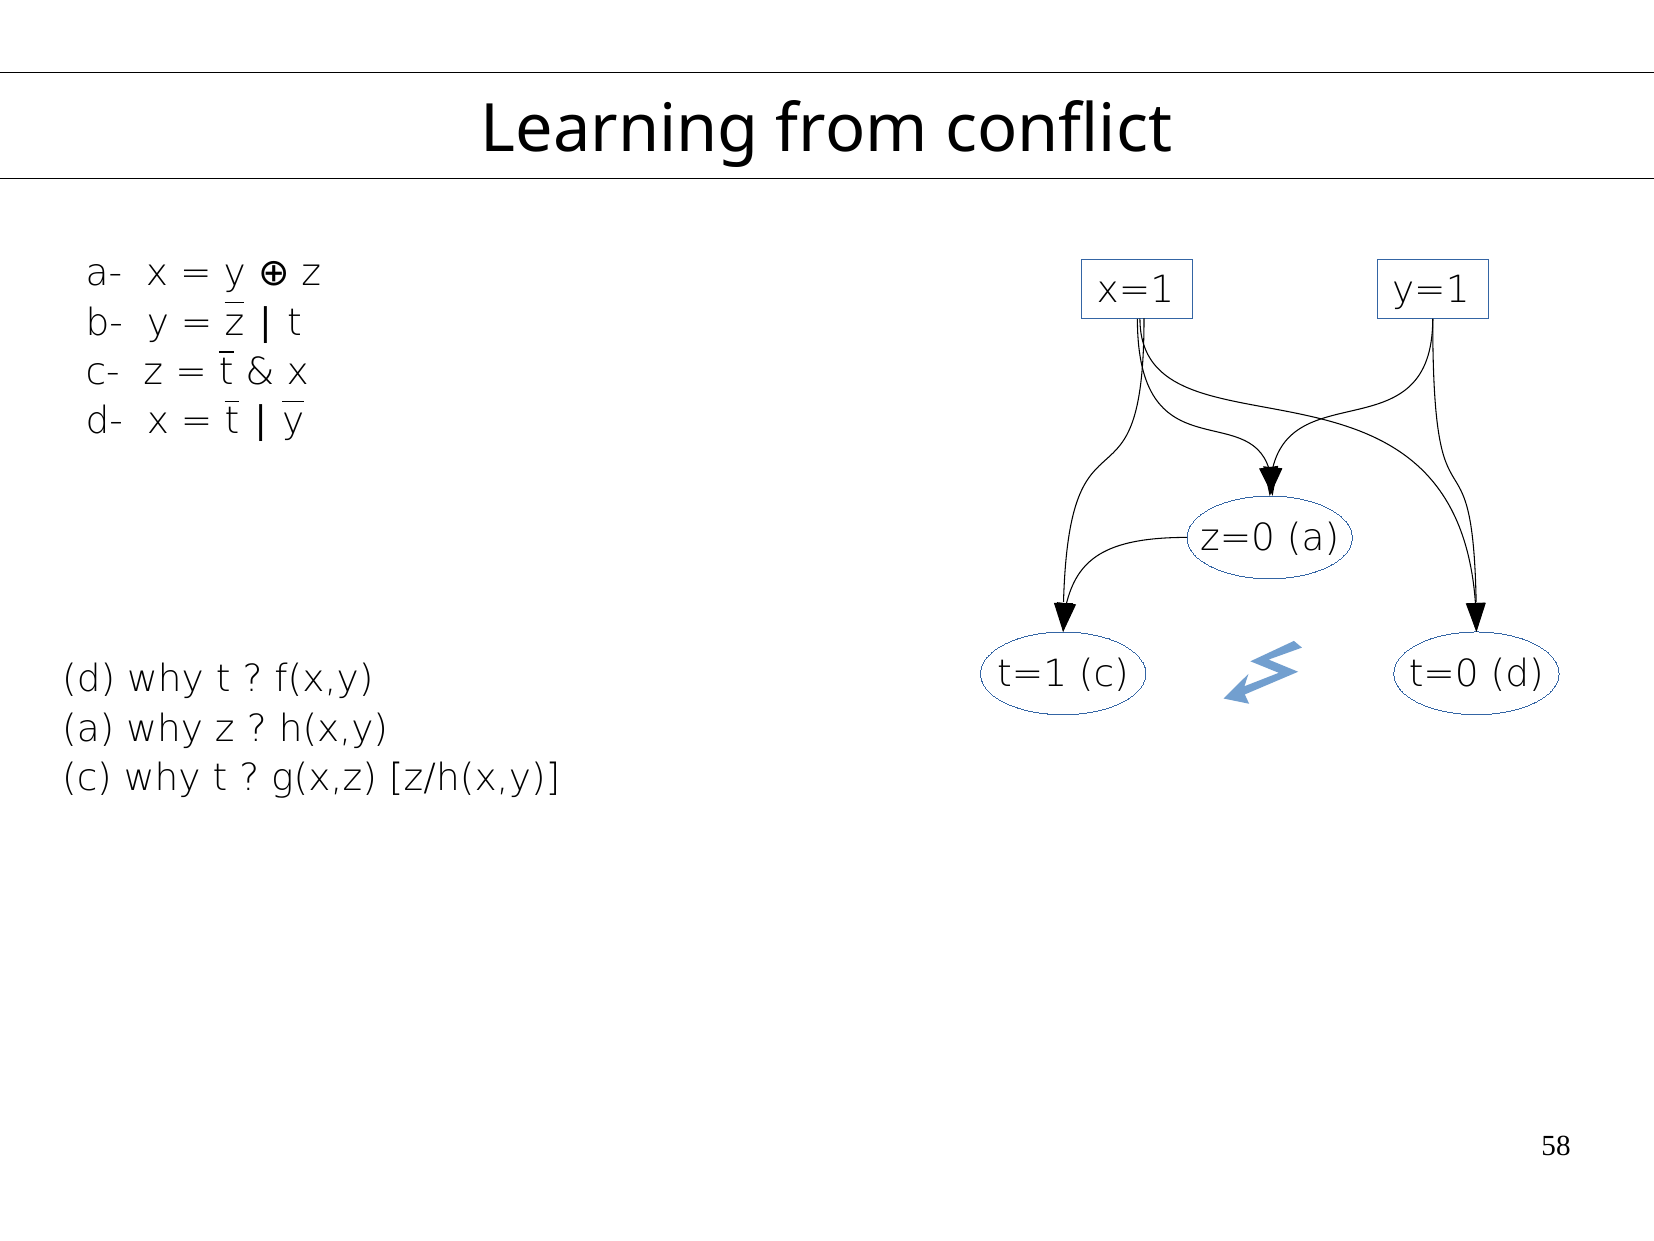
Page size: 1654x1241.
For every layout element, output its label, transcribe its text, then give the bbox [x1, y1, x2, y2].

text_box t=0 (d) [1393, 631, 1560, 715]
text_box z=0 (a) [1187, 496, 1353, 579]
text_box Learning from conflict [0, 72, 1654, 166]
text_box (d) why t ? f(x,y) (a) why z ? h(x,y) (c) why t ? g(x,z) [z/h(x,y)] [47, 649, 650, 809]
text_box y=1 [1377, 259, 1489, 319]
text_box [1223, 640, 1302, 704]
text_box a- x = y ⊕ z b- y = z ∣ t c- z = t & x d- x = t ∣ y [70, 243, 414, 453]
text_box t=1 (c) [980, 632, 1146, 715]
text_box x=1 [1081, 259, 1193, 319]
